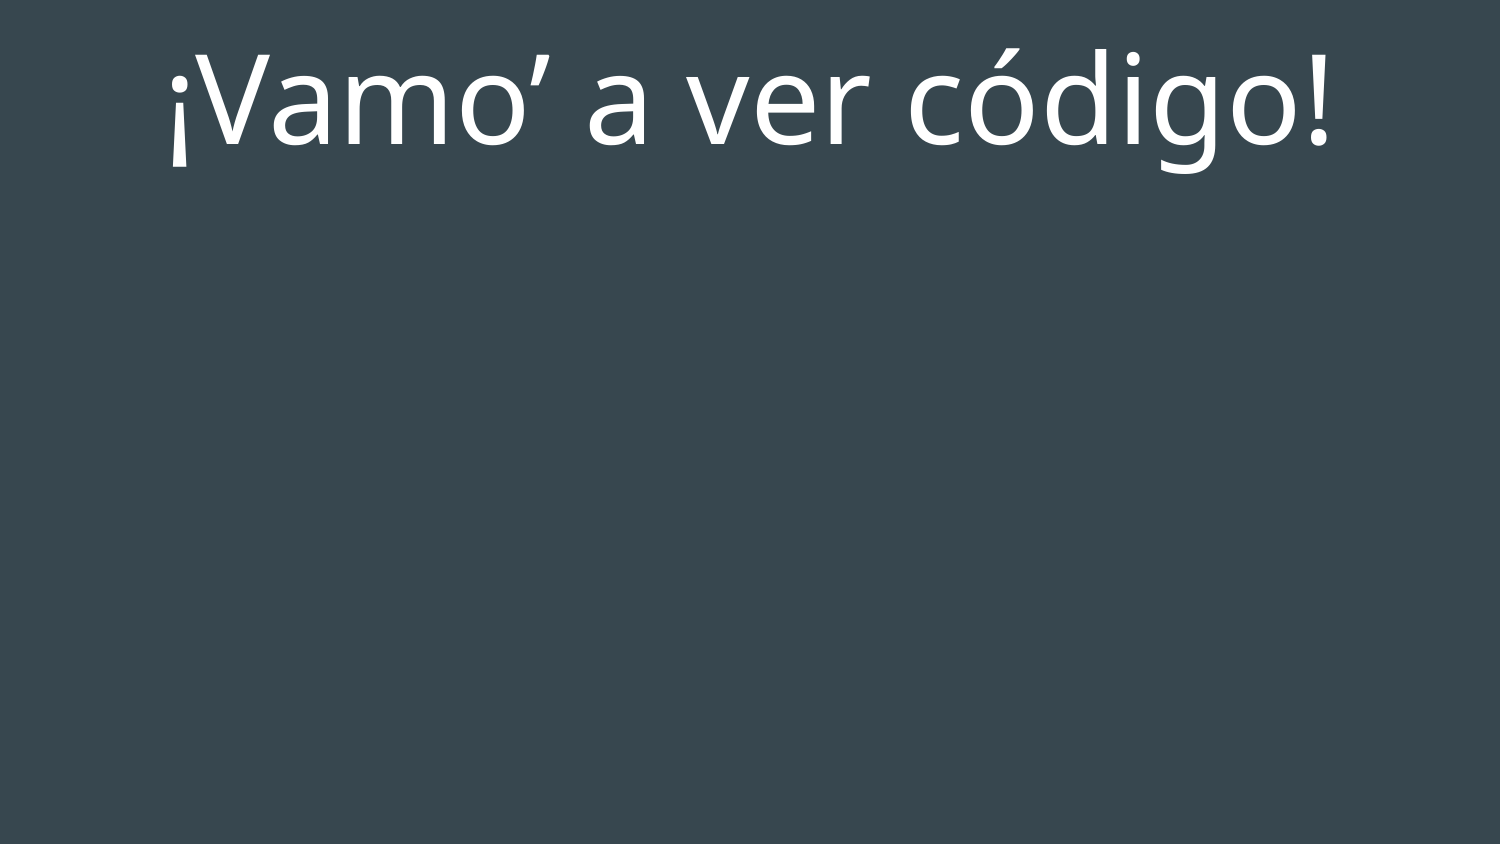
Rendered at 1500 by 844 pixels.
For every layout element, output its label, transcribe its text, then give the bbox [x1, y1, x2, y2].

title ¡Vamo’ a ver código! [51, 0, 1449, 190]
